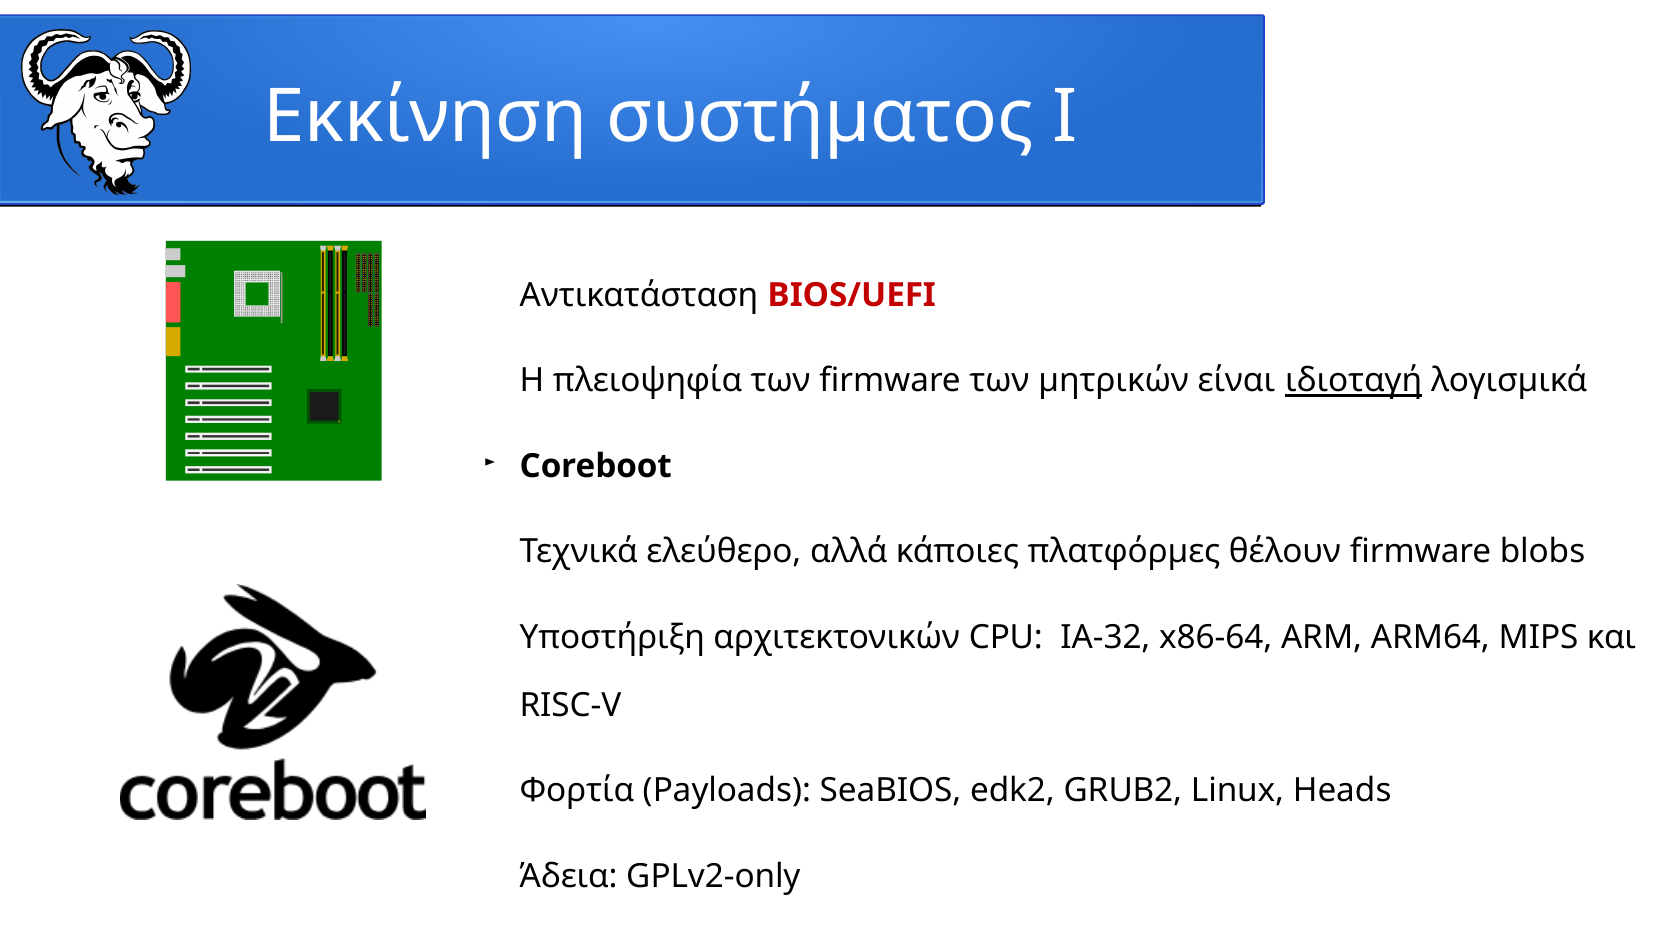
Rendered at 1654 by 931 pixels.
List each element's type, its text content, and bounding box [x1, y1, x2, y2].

picture [120, 584, 426, 820]
picture [161, 236, 386, 485]
title Εκκίνηση συστήματος I [146, 28, 1235, 196]
text_box Αντικατάσταση BIOS/UEFI Η πλειοψηφία των firmware των μητρικών είναι ιδιοταγή λογισμικά Coreboot Τεχνικά ελεύθερο, αλλά κάποιες πλατφόρμες θέλουν firmware blobs Υποστήριξη αρχιτεκτονικών CPU: IA-32, x86-64, ARM, ARM64, MIPS και RISC-V Φορτία (Payloads): SeaBIOS, edk2, GRUB2, Linux, Heads Άδεια: GPLv2-only Website: https://www.coreboot.org [484, 248, 1648, 931]
picture [21, 29, 191, 195]
